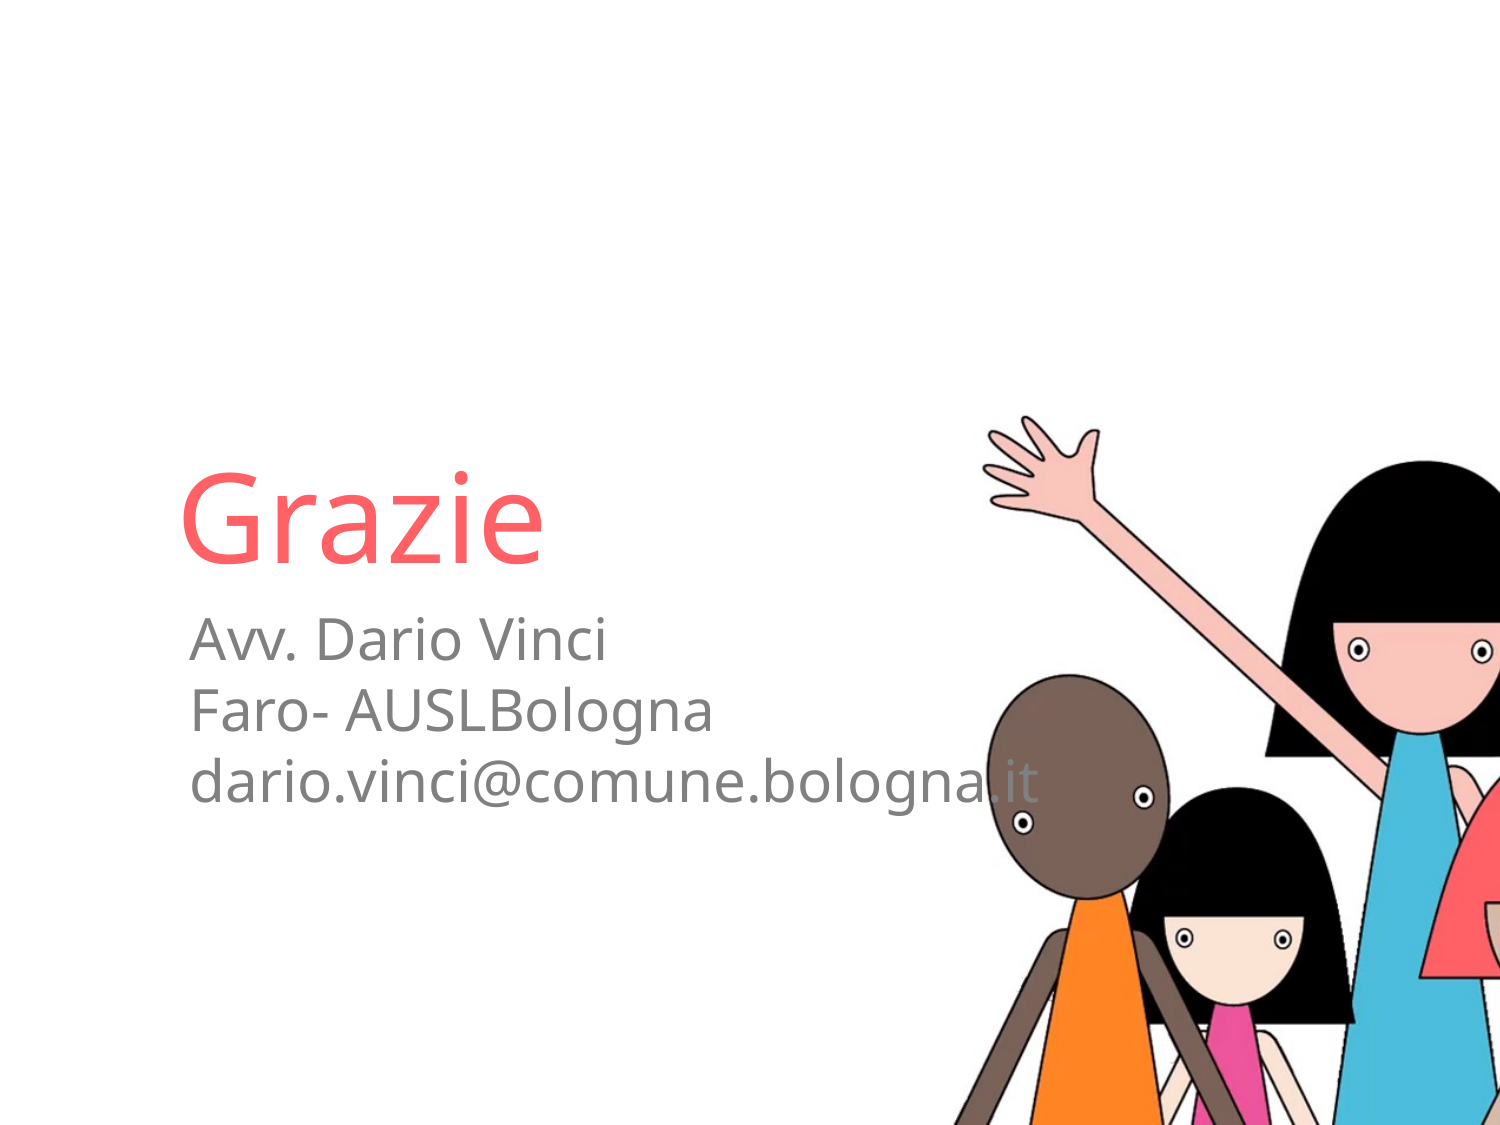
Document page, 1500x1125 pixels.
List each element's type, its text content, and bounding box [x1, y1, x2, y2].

picture [539, 284, 1500, 1125]
text_box Grazie [161, 408, 611, 627]
text_box Avv. Dario Vinci Faro- AUSLBologna dario.vinci@comune.bologna.it [175, 595, 1156, 814]
